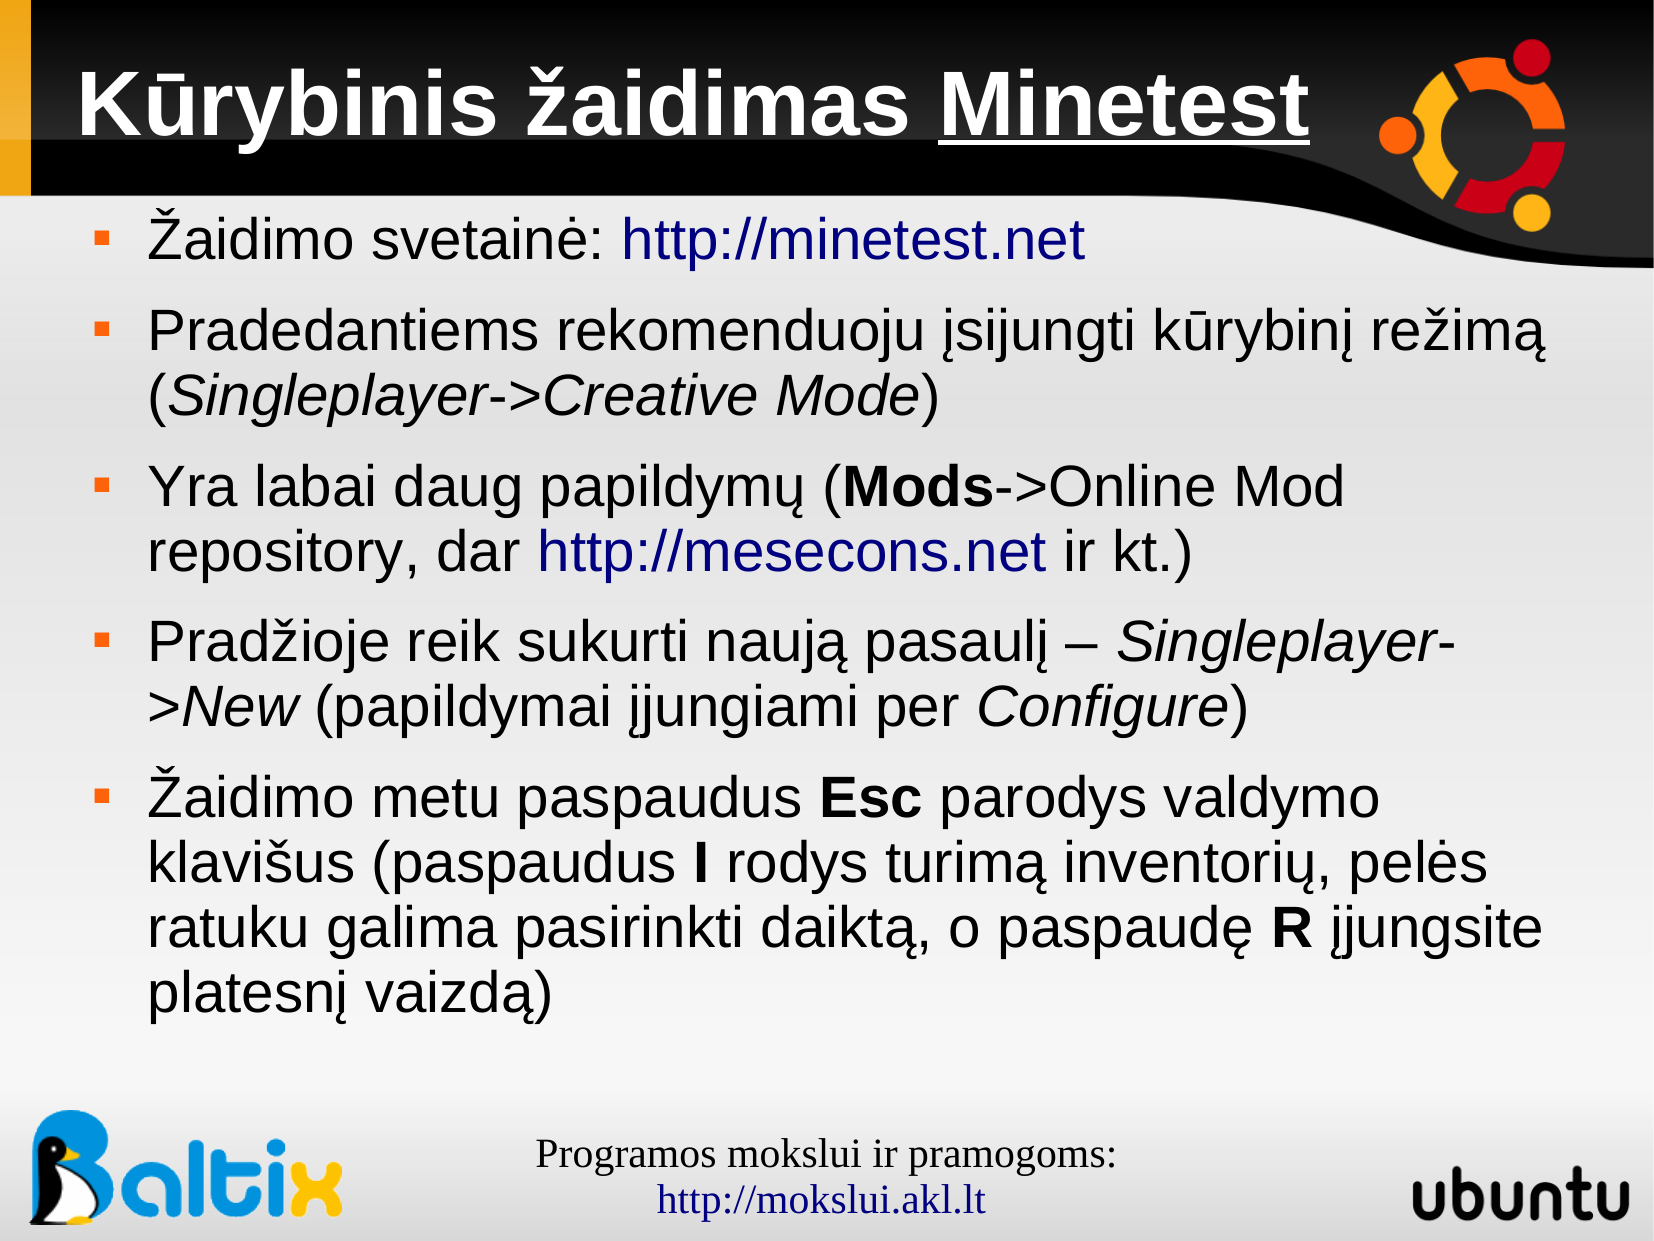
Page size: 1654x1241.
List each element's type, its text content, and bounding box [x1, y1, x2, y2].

list Žaidimo svetainė: http://minetest.net Pradedantiems rekomenduoju įsijungti kūrybinį režimą (Singleplayer->Creative Mode) Yra labai daug papildymų (Mods->Online Mod repository, dar http://mesecons.net ir kt.) Pradžioje reik sukurti naują pasaulį – Singleplayer->New (papildymai įjungiami per Configure) Žaidimo metu paspaudus Esc parodys valdymo klavišus (paspaudus I rodys turimą inventorių, pelės ratuku galima pasirinkti daiktą, o paspaudę R įjungsite platesnį vaizdą) [76, 206, 1565, 1093]
title Kūrybinis žaidimas Minetest [76, 0, 1565, 206]
picture [0, 0, 1654, 1241]
